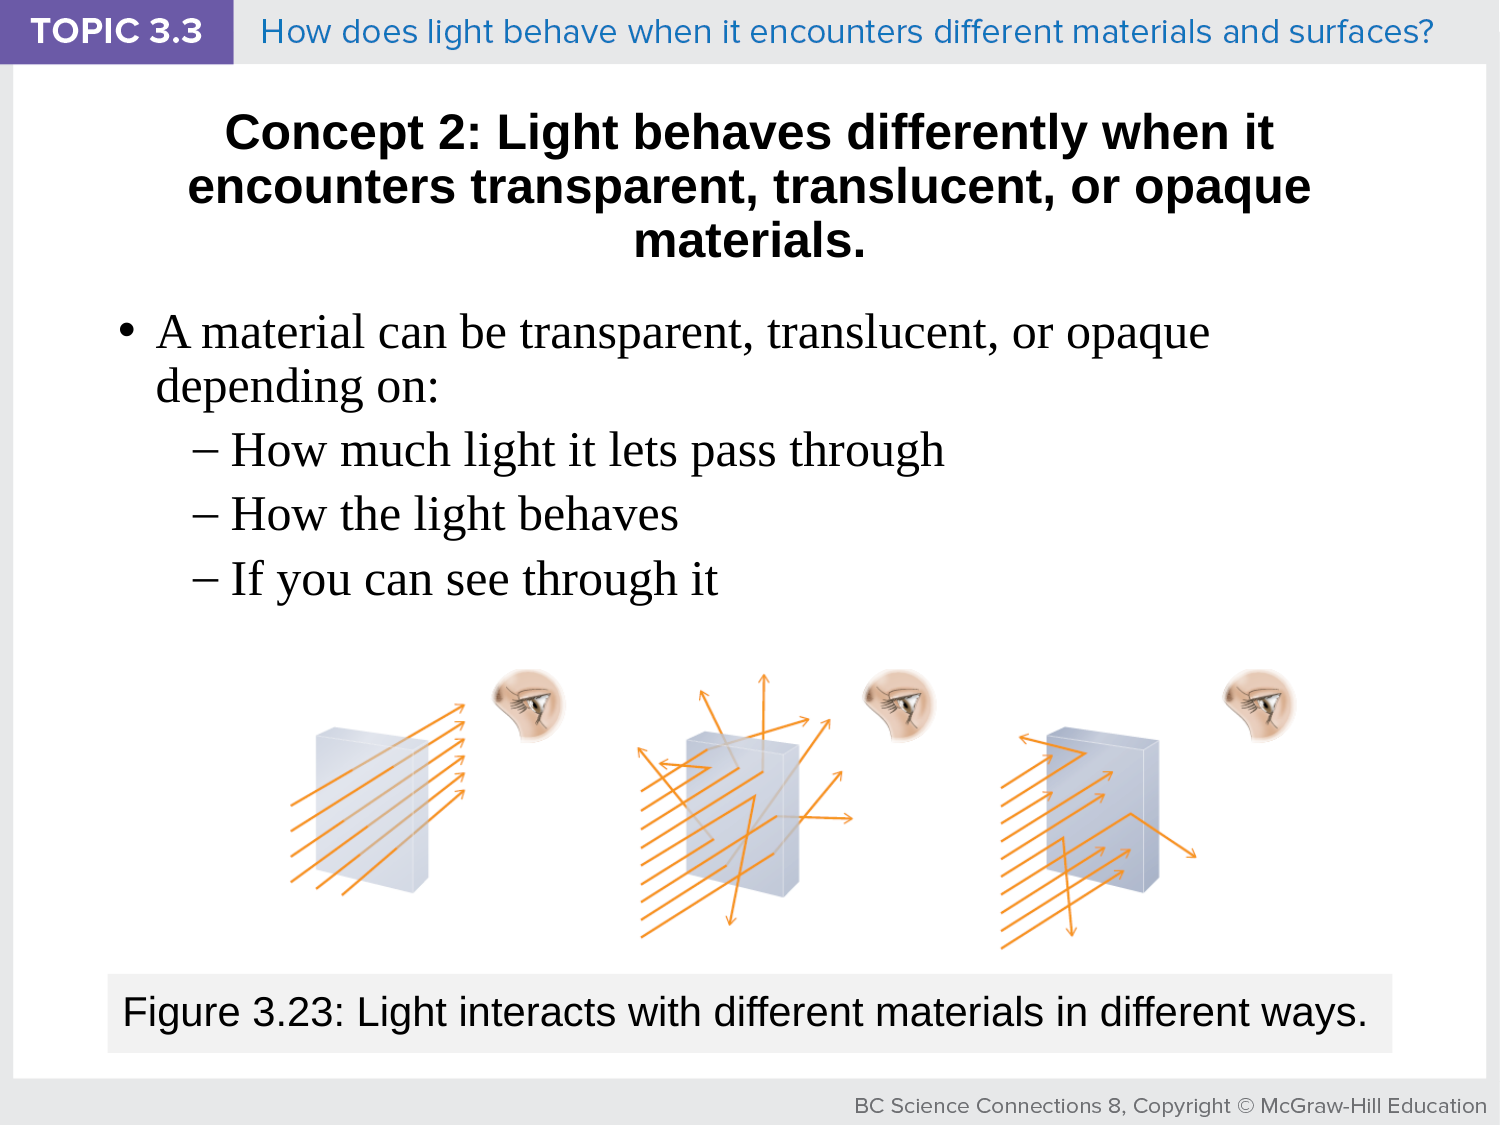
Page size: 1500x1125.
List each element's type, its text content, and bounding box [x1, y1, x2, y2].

list Figure 3.23: Light interacts with different materials in different ways. [107, 973, 1393, 1053]
picture [0, 0, 1500, 1082]
list A material can be transparent, translucent, or opaque depending on: How much light it lets pass through How the light behaves If you can see through it [103, 297, 1397, 1014]
title Concept 2: Light behaves differently when it encounters transparent, translucent, or opaque materials. [103, 76, 1397, 297]
